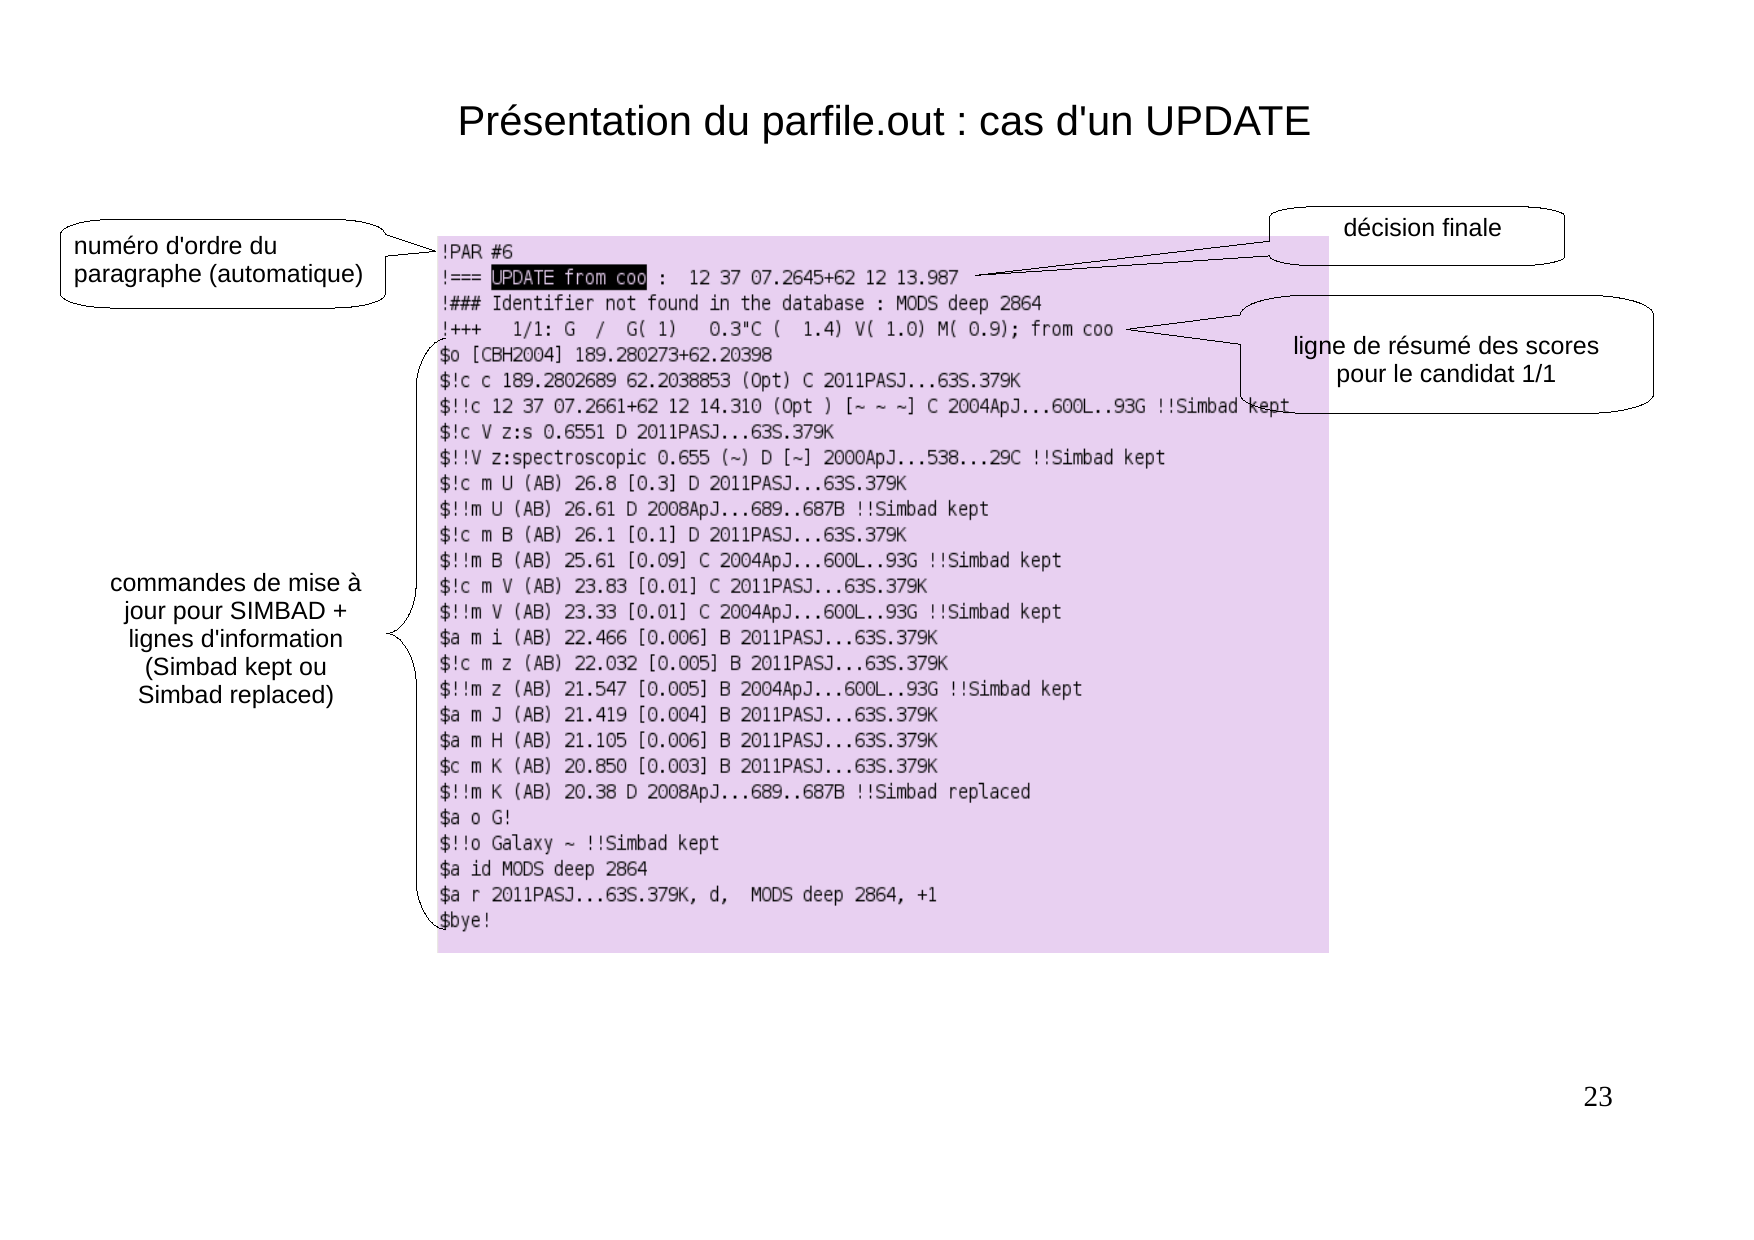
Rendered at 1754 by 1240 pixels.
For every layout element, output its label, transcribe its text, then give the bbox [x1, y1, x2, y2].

picture [437, 236, 1329, 953]
text_box décision finale [1328, 206, 1624, 250]
text_box ligne de résumé des scores pour le candidat 1/1 [1269, 324, 1624, 396]
text_box Présentation du parfile.out : cas d'un UPDATE [442, 90, 1329, 153]
text_box commandes de mise à jour pour SIMBAD + lignes d'information (Simbad kept ou Simbad replaced) [88, 560, 384, 716]
text_box numéro d'ordre du paragraphe (automatique) [59, 224, 384, 296]
